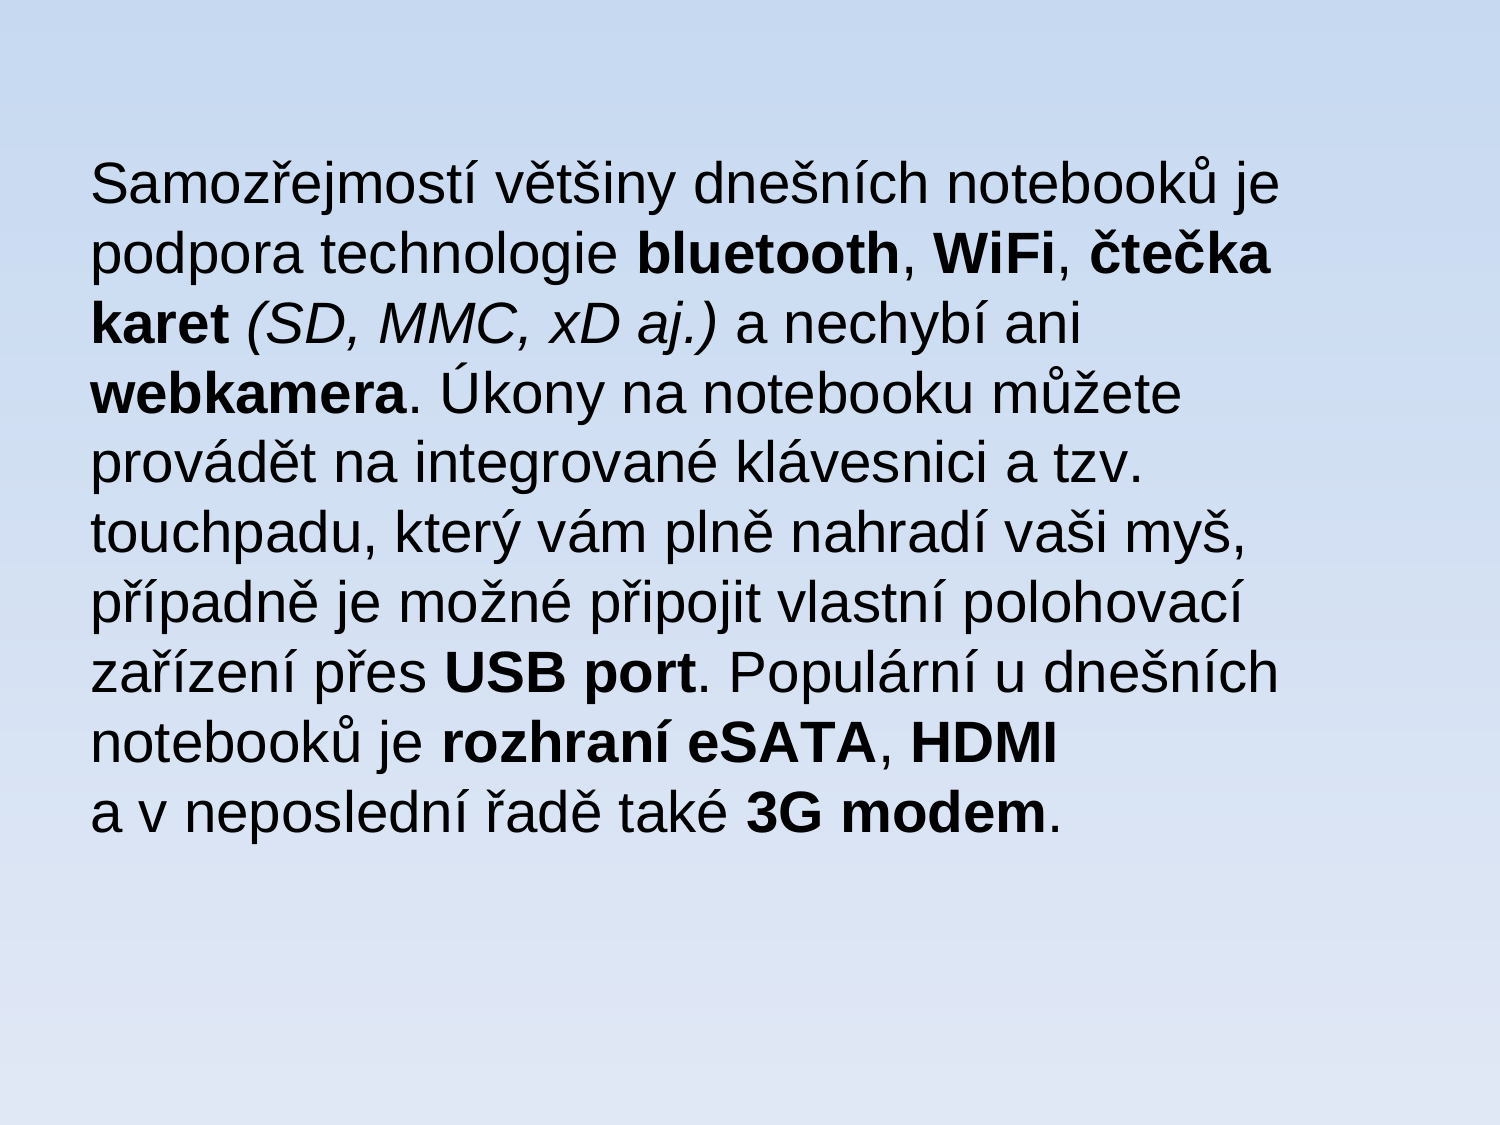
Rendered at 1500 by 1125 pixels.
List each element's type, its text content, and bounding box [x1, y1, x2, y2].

list Samozřejmostí většiny dnešních notebooků je podpora technologie bluetooth, WiFi, čtečka karet (SD, MMC, xD aj.) a nechybí ani webkamera. Úkony na notebooku můžete provádět na integrované klávesnici a tzv. touchpadu, který vám plně nahradí vaši myš, případně je možné připojit vlastní polohovací zařízení přes USB port. Populární u dnešních notebooků je rozhraní eSATA, HDMI a v neposlední řadě také 3G modem. [75, 137, 1426, 1035]
